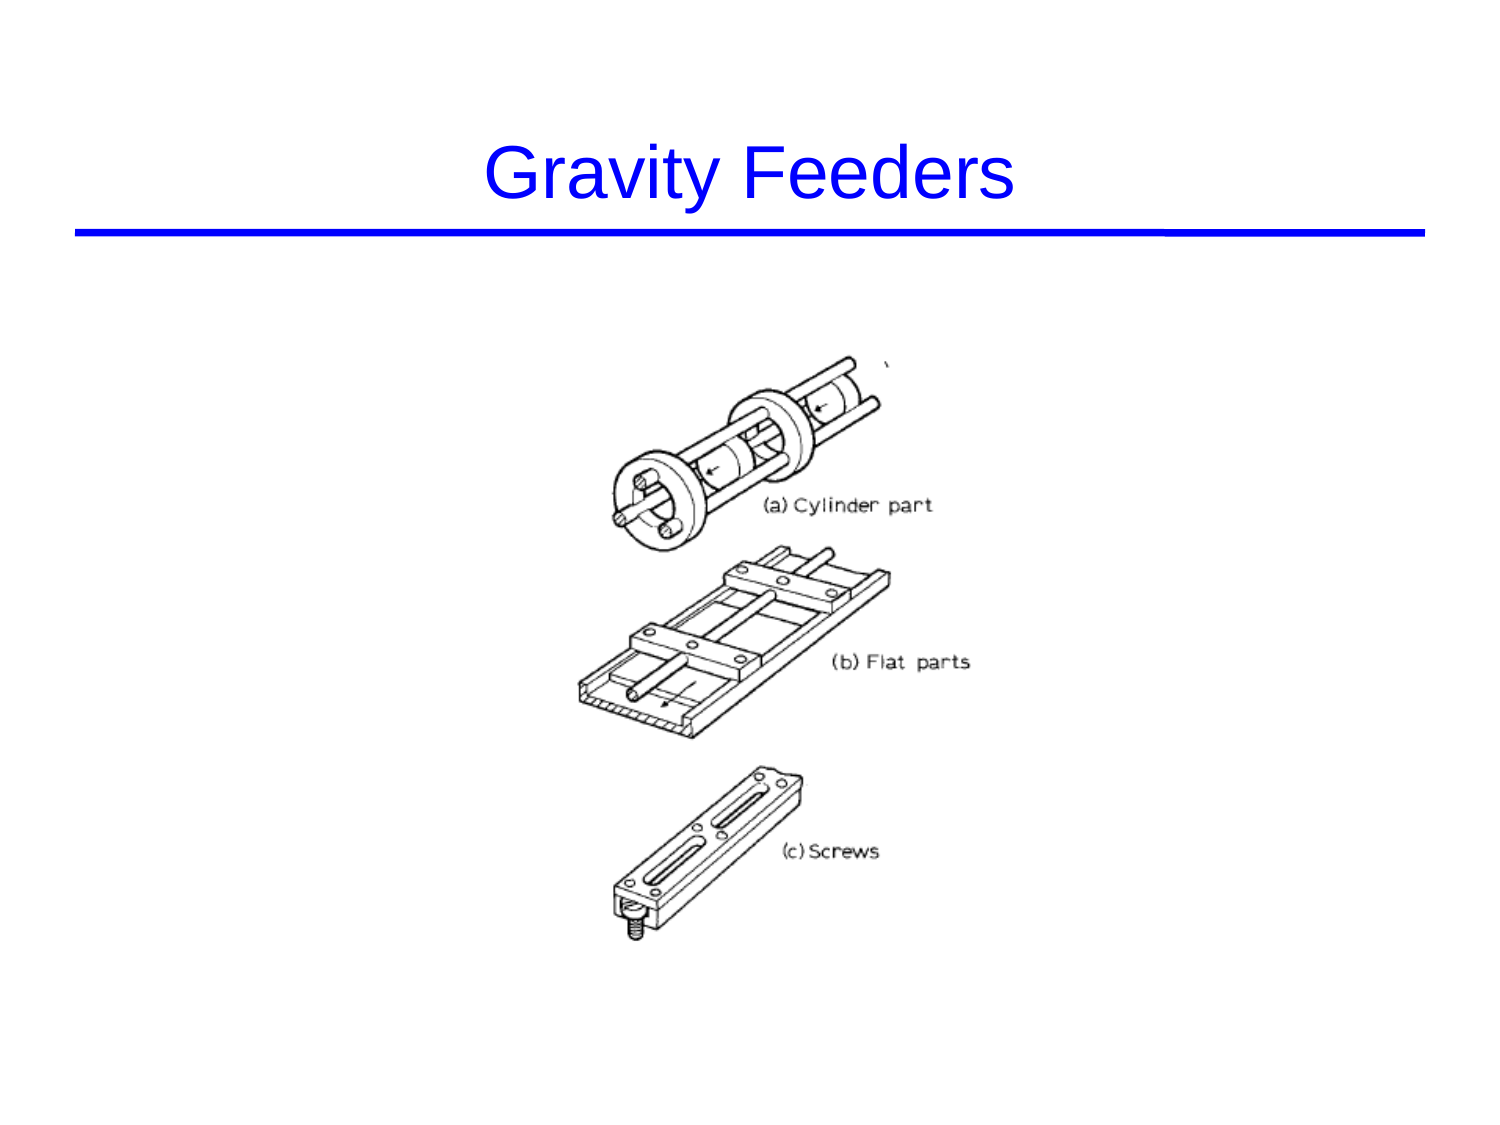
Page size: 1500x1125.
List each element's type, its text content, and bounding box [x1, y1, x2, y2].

picture [562, 324, 982, 952]
title Gravity Feeders [112, 99, 1388, 238]
